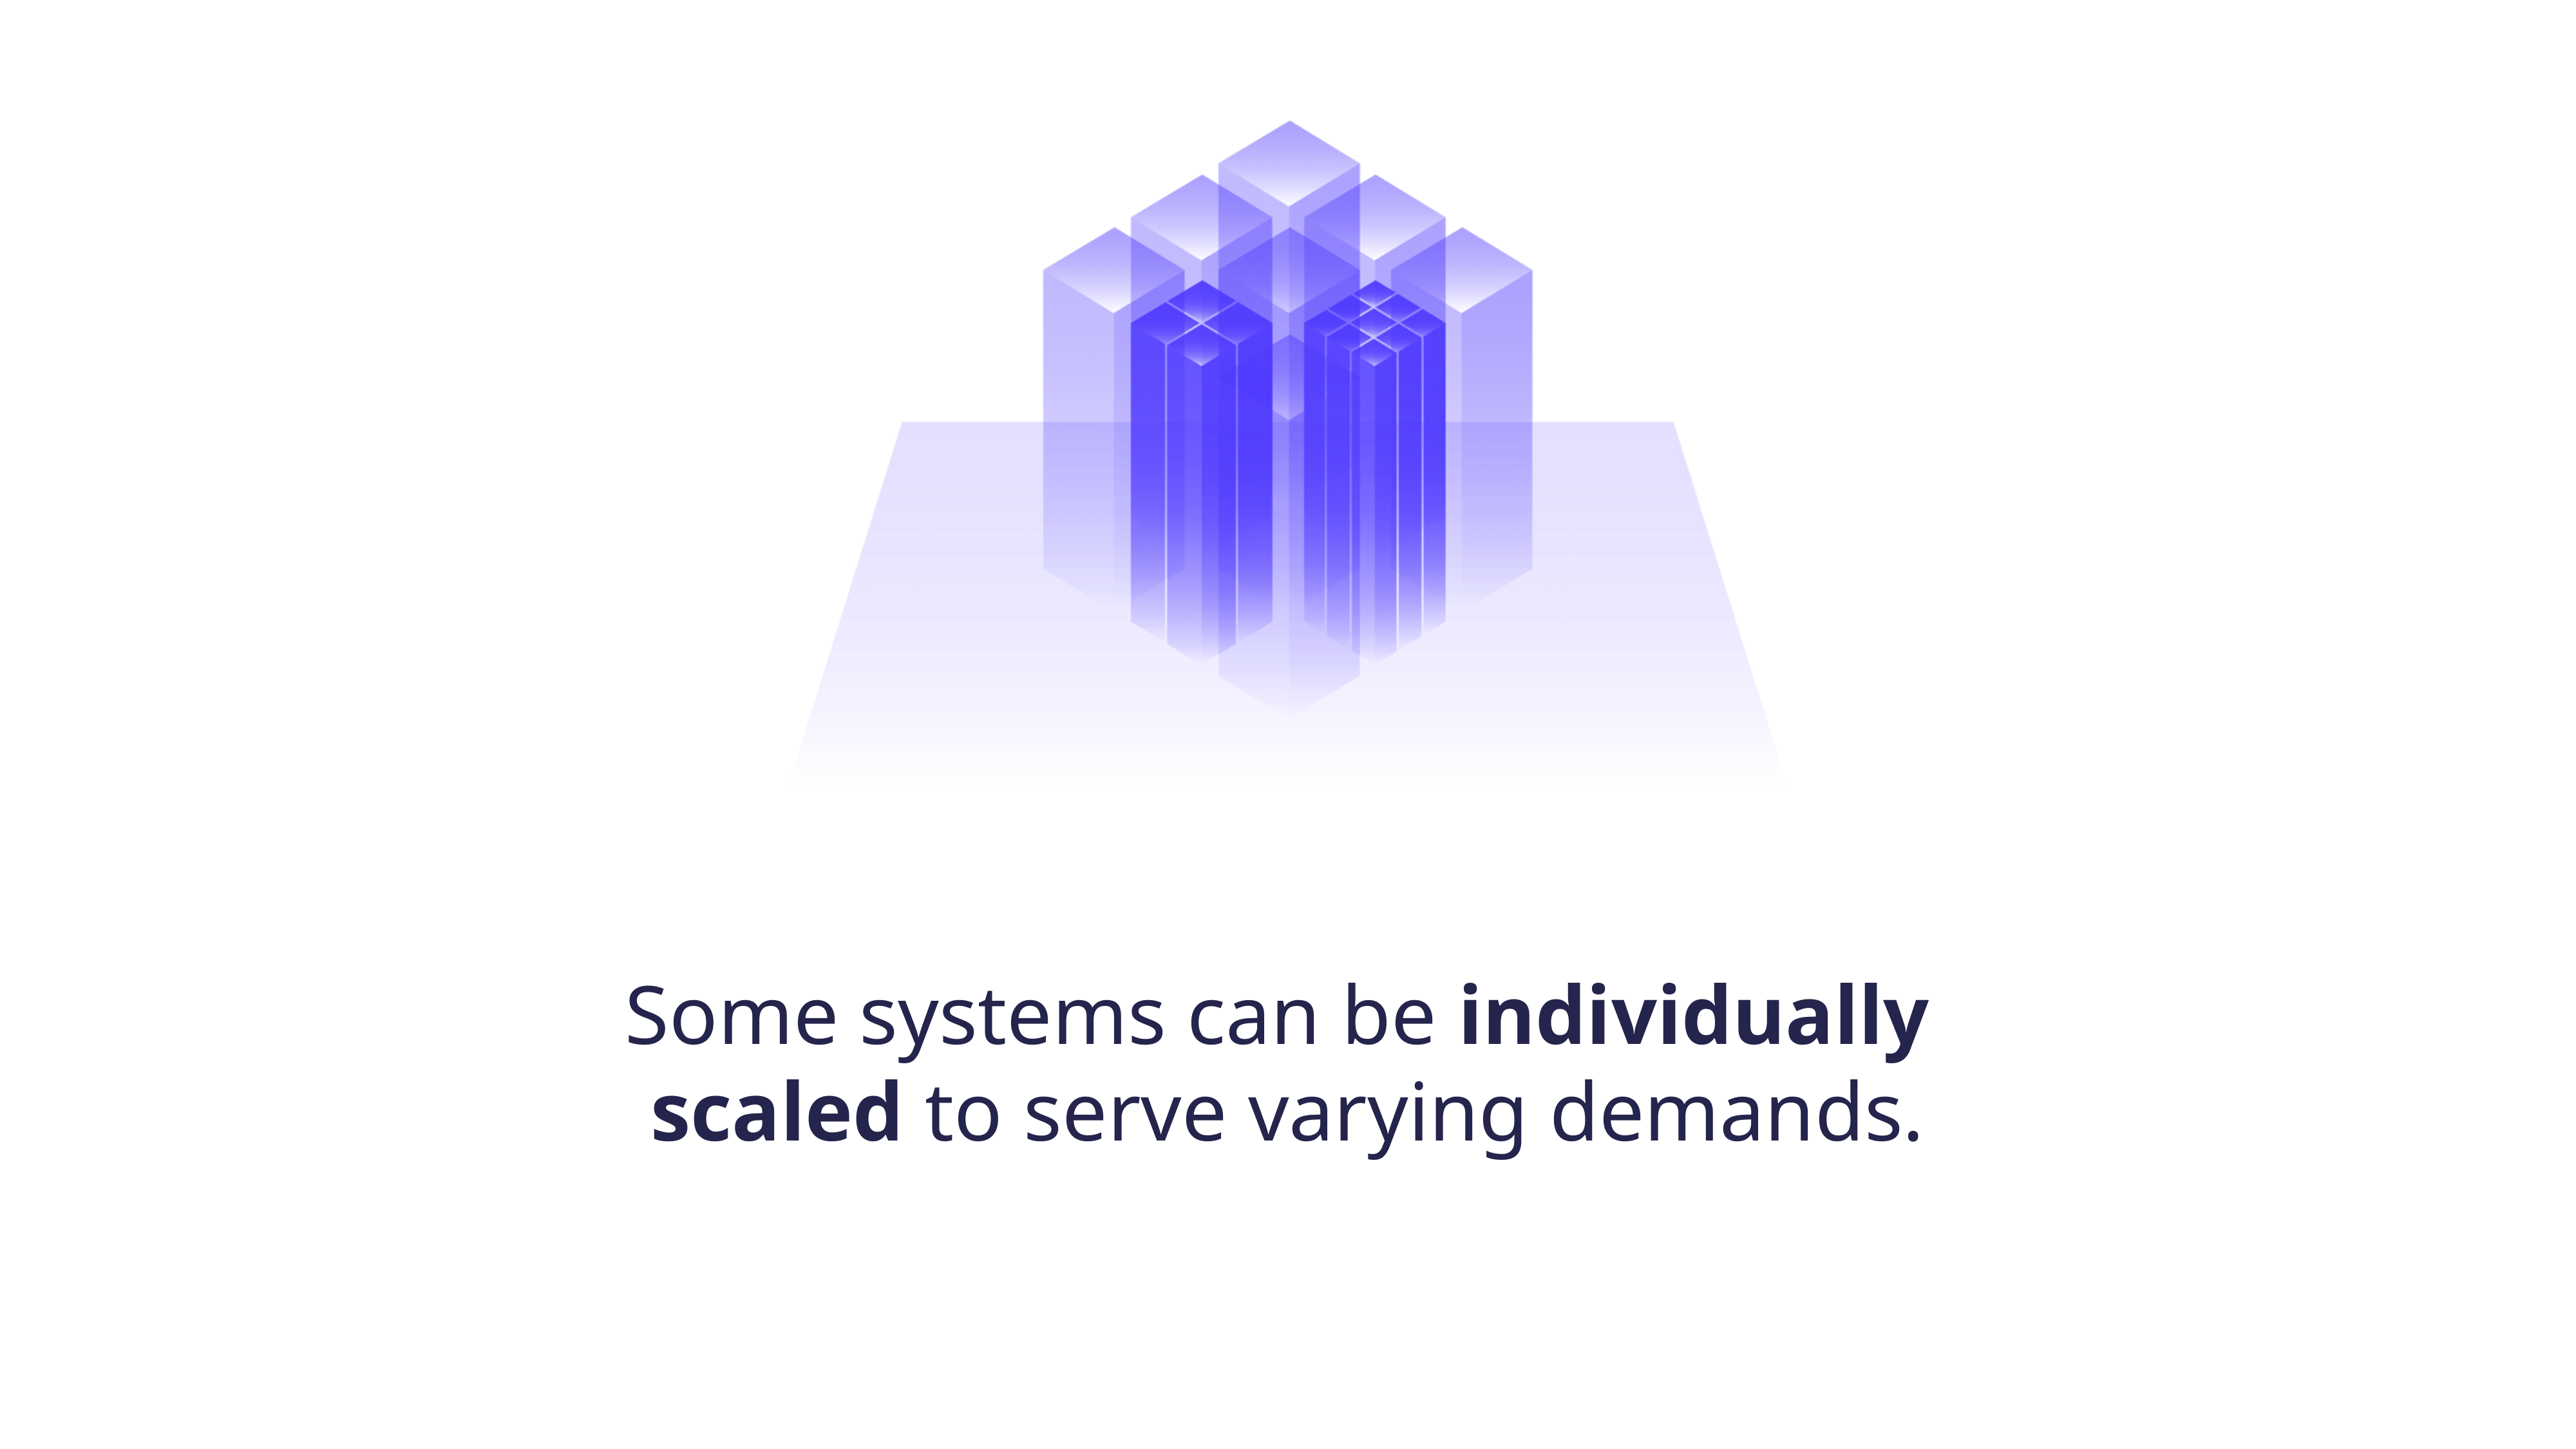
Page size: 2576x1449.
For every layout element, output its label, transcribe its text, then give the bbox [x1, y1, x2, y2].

picture [787, 120, 1789, 790]
list Some systems can be individually scaled to serve varying demands. [301, 775, 2275, 1345]
